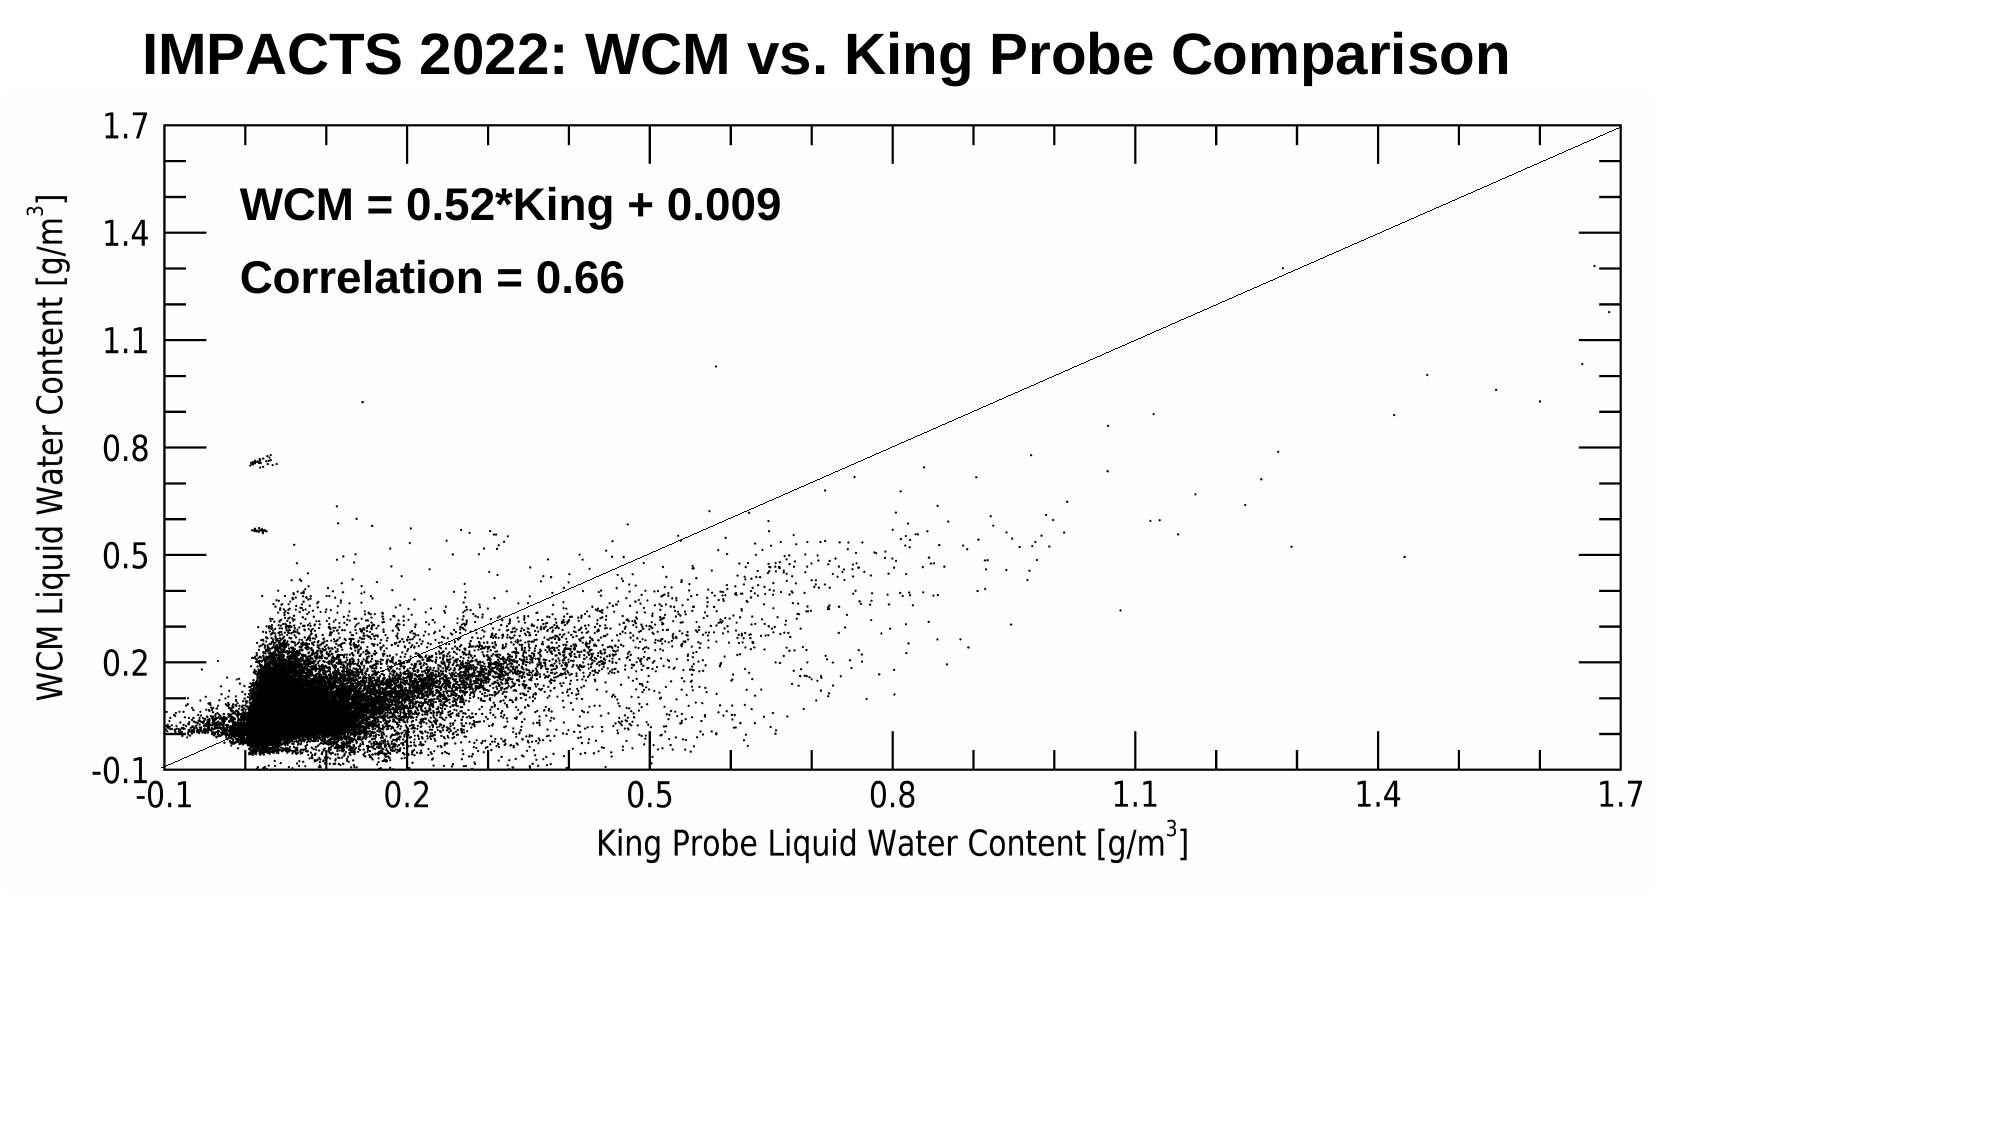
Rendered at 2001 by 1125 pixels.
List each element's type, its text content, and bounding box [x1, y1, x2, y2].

text_box IMPACTS 2022: WCM vs. King Probe Comparison [0, 14, 1654, 95]
text_box WCM = 0.52*King + 0.009 Correlation = 0.66 [225, 149, 863, 313]
picture [5, 94, 1654, 890]
